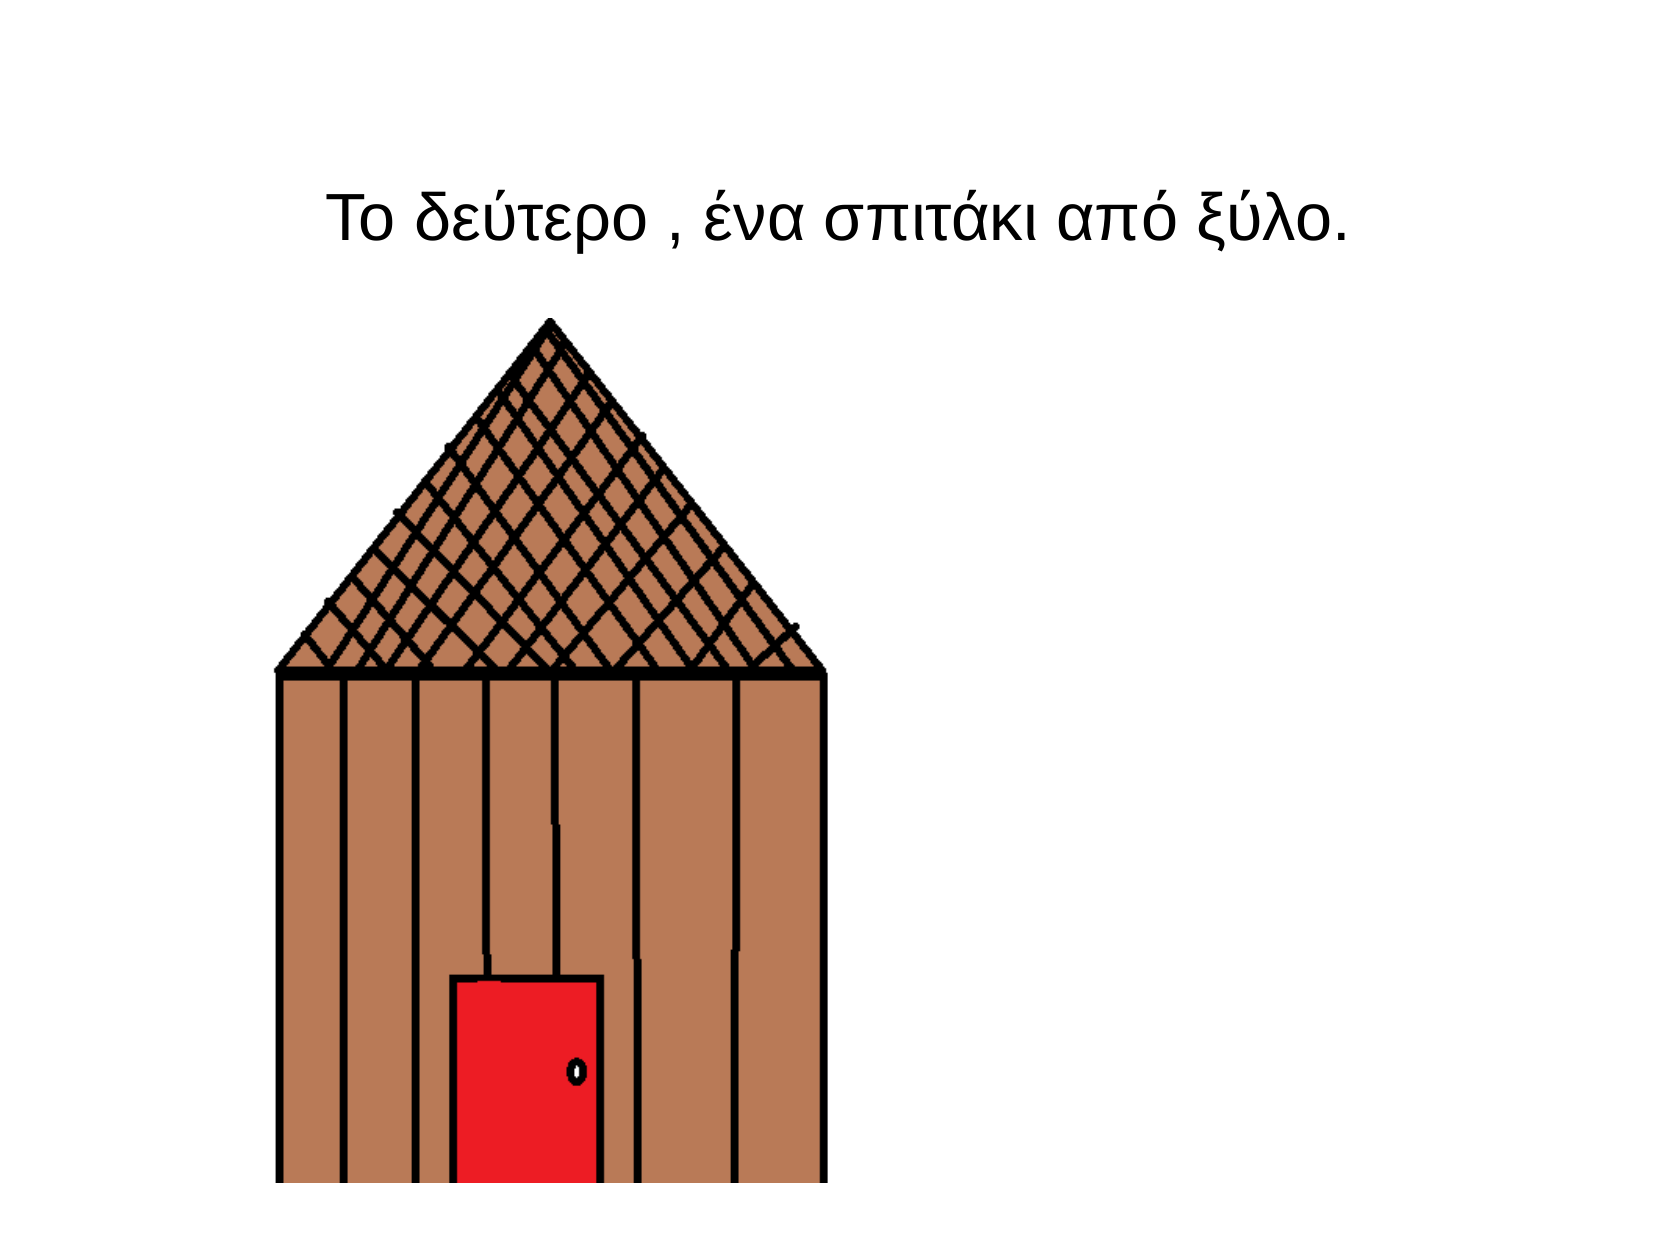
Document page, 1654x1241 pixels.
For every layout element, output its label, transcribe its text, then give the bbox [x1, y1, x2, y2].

picture [118, 318, 878, 1183]
subtitle Το δεύτερο , ένα σπιτάκι από ξύλο. [94, 0, 1583, 697]
